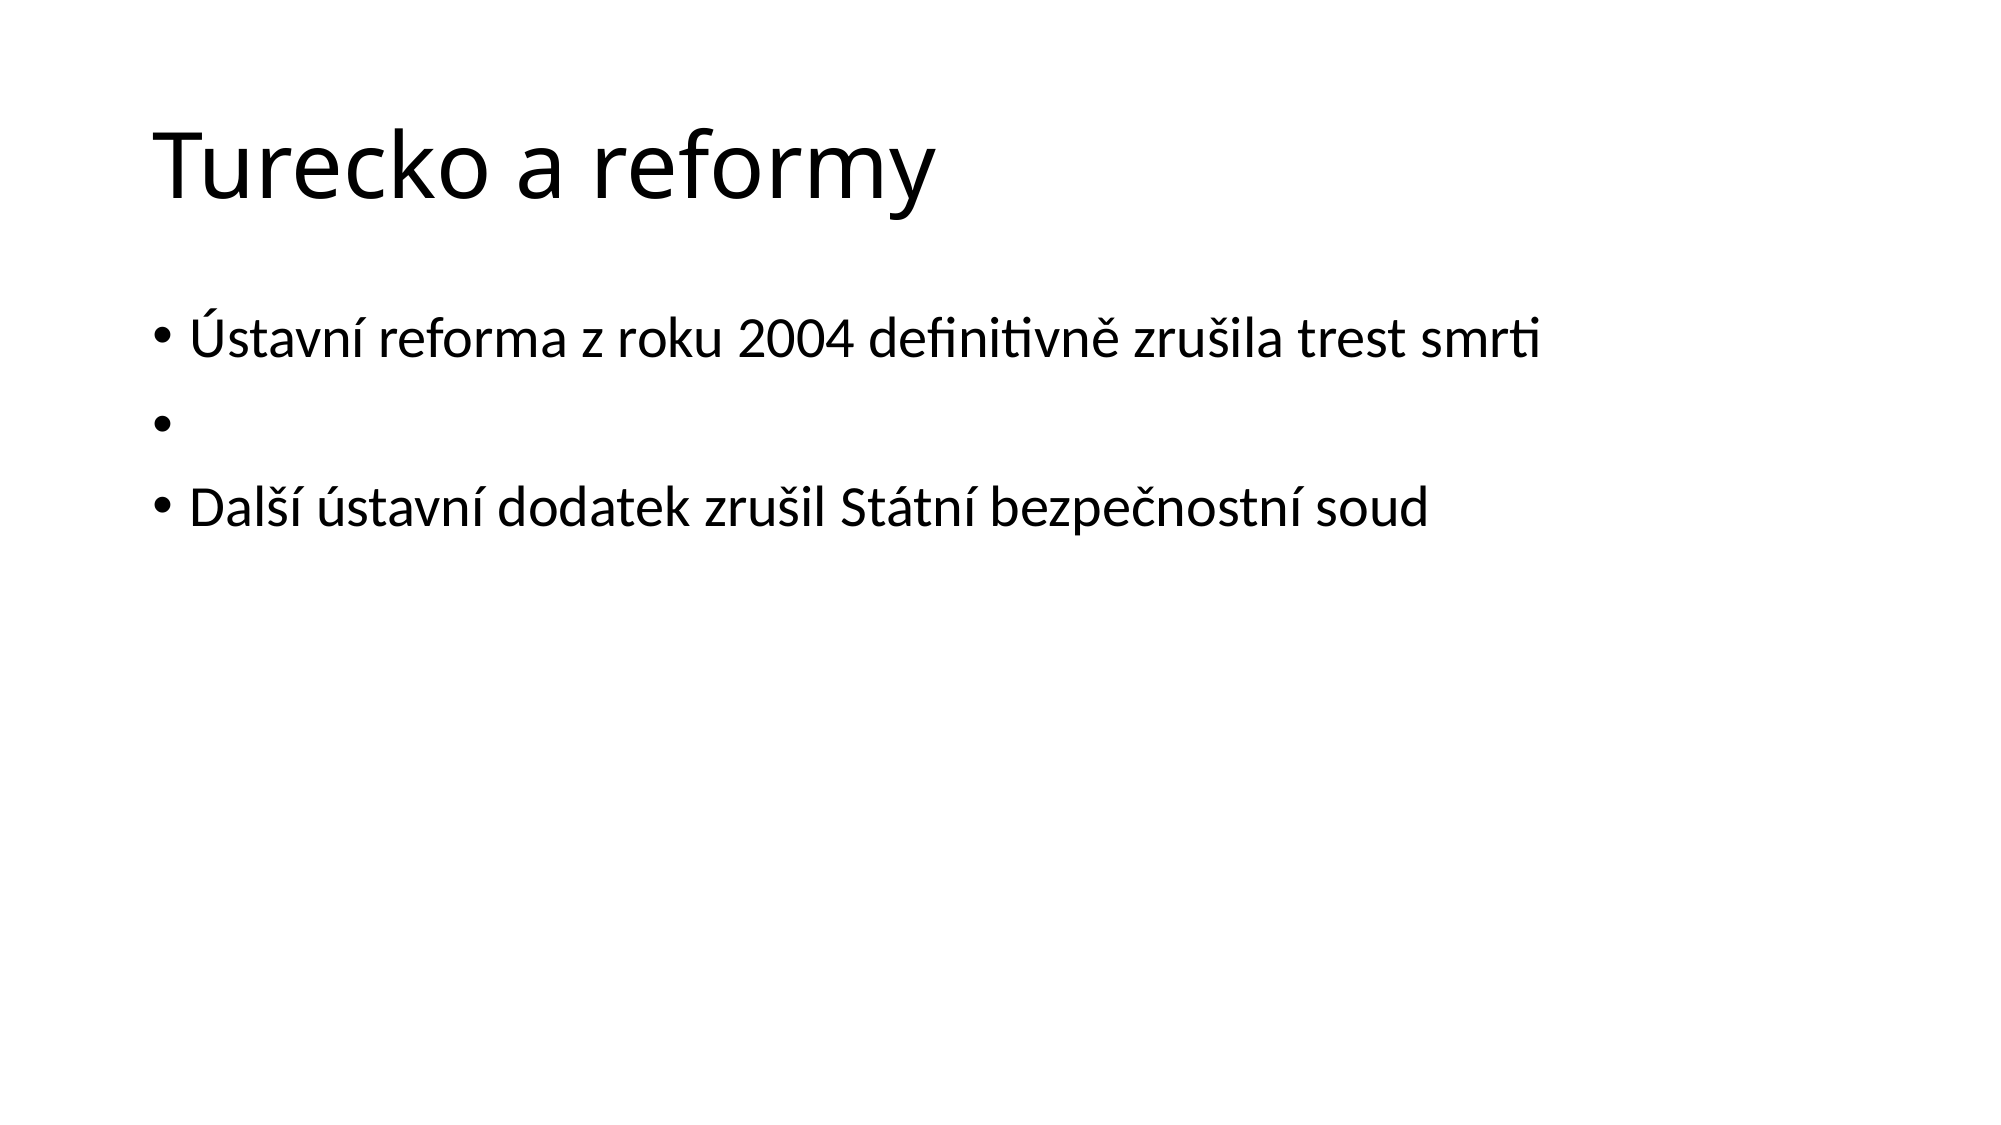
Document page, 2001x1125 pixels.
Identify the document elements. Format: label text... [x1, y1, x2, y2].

title Turecko a reformy [137, 59, 1863, 278]
list Ústavní reforma z roku 2004 definitivně zrušila trest smrti Další ústavní dodatek zrušil Státní bezpečnostní soud [137, 299, 1863, 1014]
